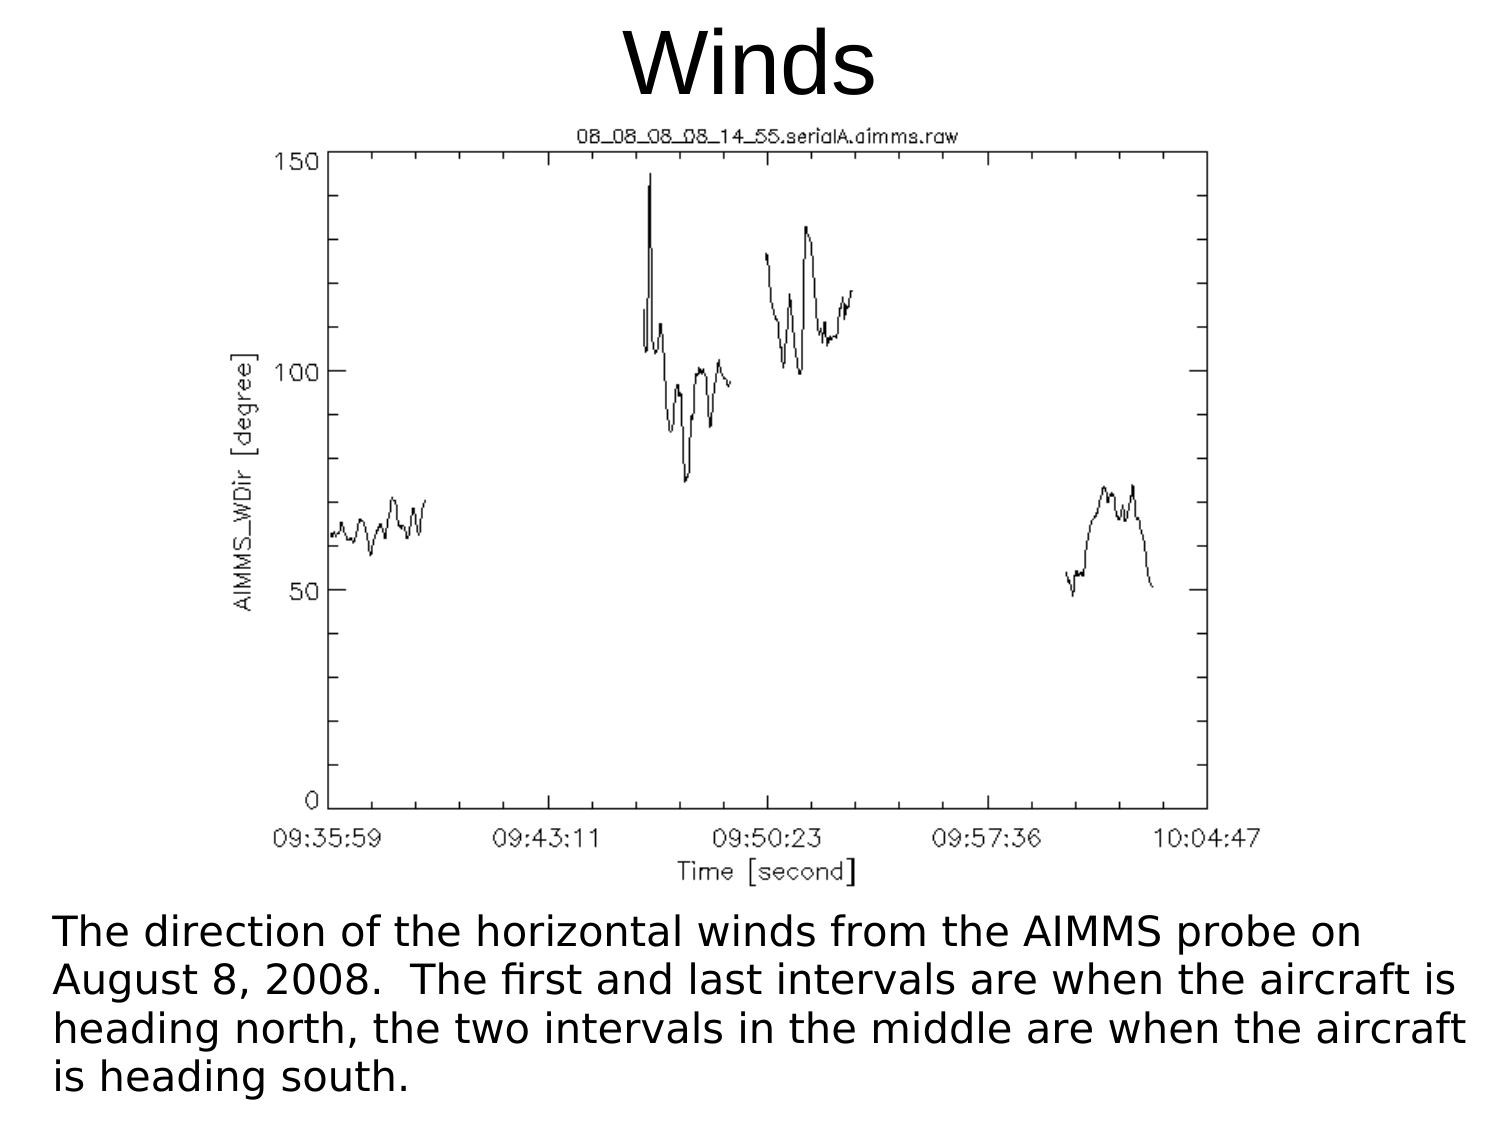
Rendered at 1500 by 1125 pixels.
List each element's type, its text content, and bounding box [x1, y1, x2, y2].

text_box The direction of the horizontal winds from the AIMMS probe on August 8, 2008. The first and last intervals are when the aircraft is heading north, the two intervals in the middle are when the aircraft is heading south. [37, 899, 1488, 1110]
title Winds [75, 0, 1426, 126]
picture [168, 106, 1263, 888]
